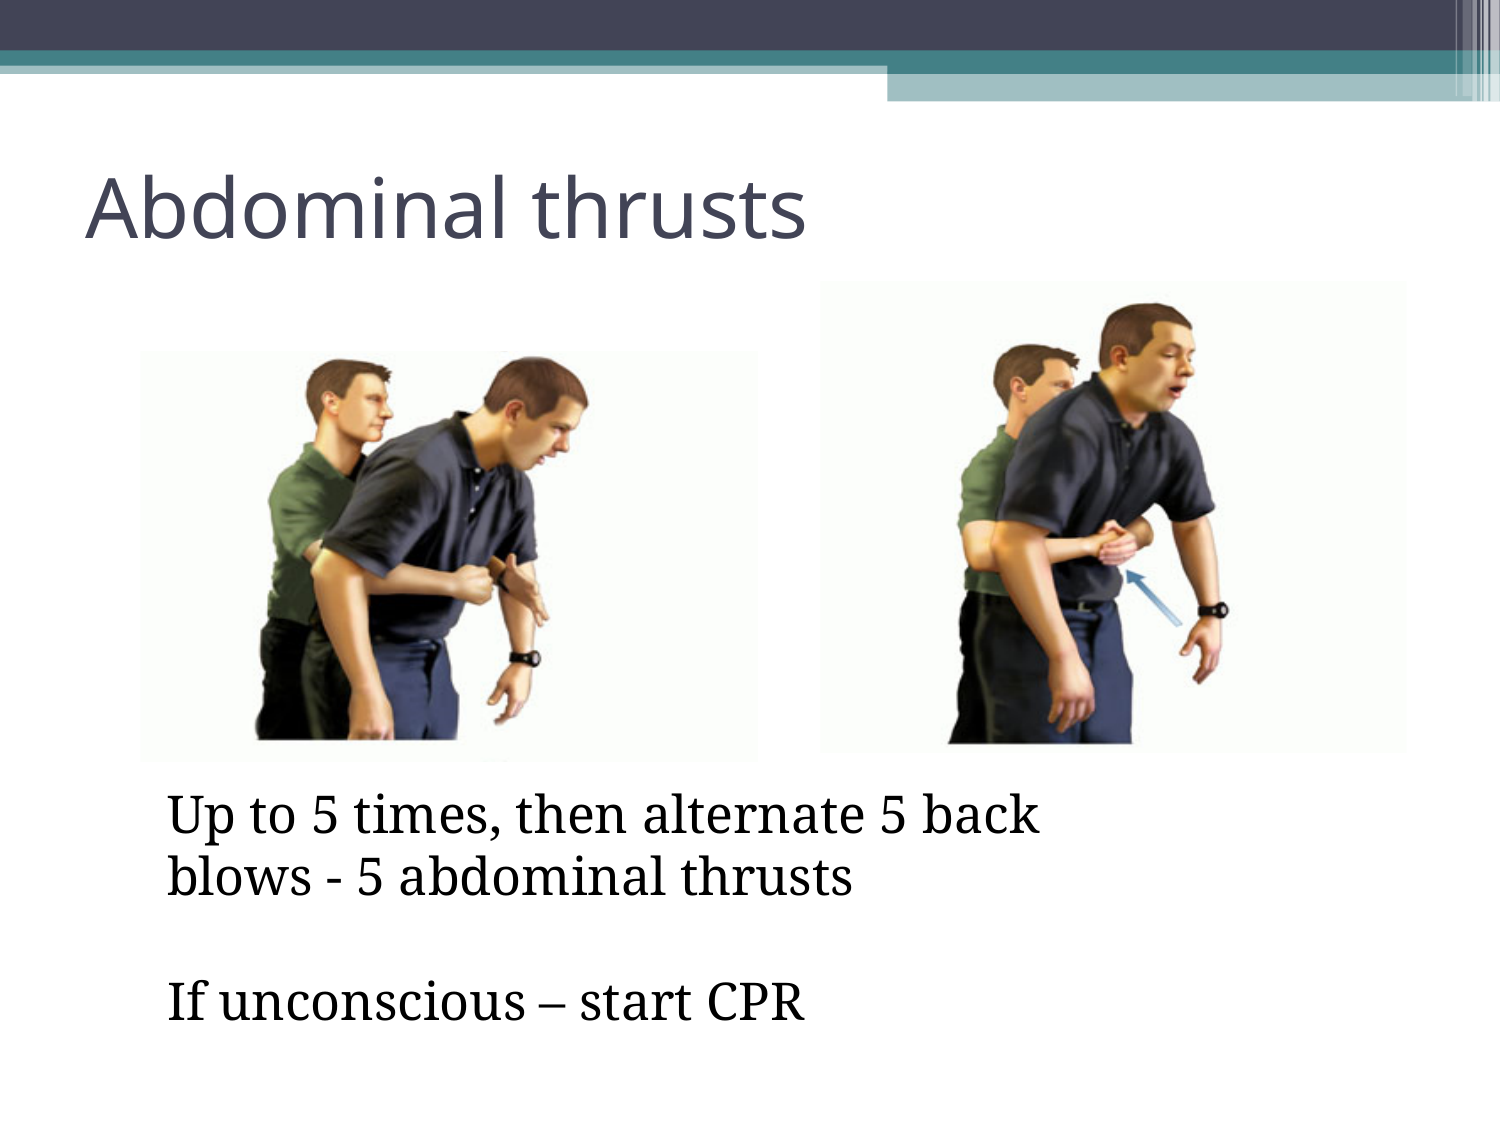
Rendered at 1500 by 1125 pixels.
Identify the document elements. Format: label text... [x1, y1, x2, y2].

picture [820, 281, 1407, 753]
picture [140, 351, 758, 762]
text_box Abdominal thrusts [70, 117, 1421, 293]
text_box Up to 5 times, then alternate 5 back blows - 5 abdominal thrusts If unconscious – start CPR [152, 773, 1163, 1039]
